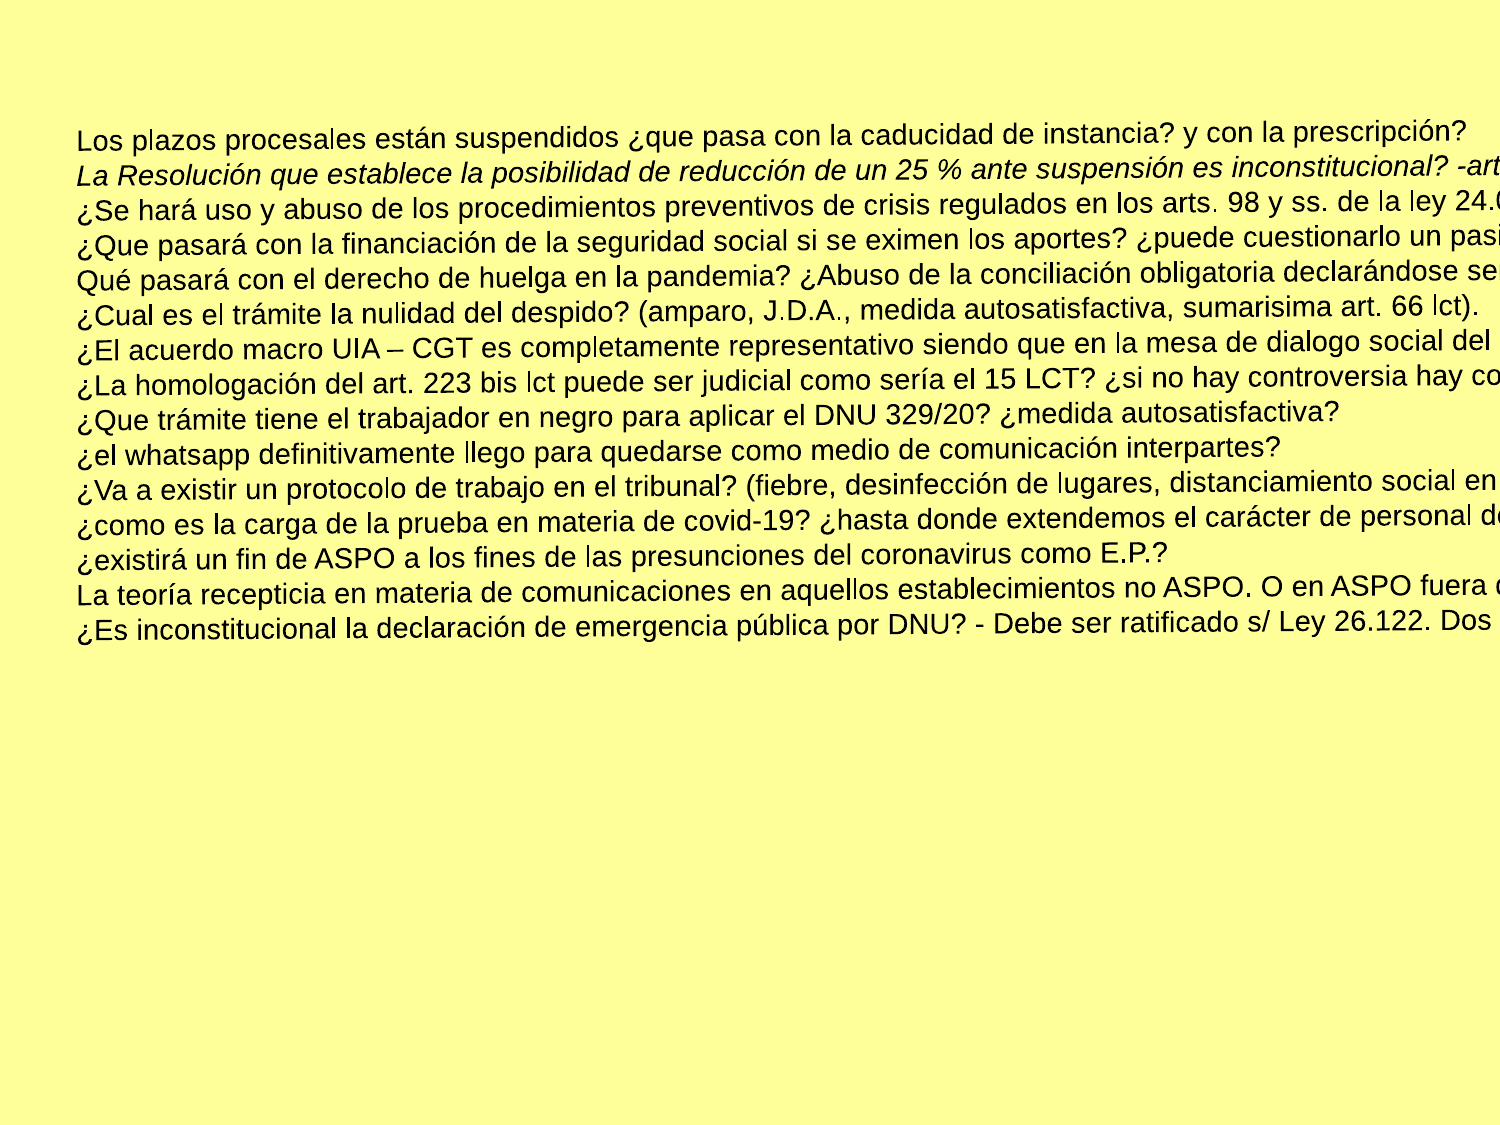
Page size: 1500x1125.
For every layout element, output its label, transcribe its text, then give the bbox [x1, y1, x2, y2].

text_box Los plazos procesales están suspendidos ¿que pasa con la caducidad de instancia? y con la prescripción? La Resolución que establece la posibilidad de reducción de un 25 % ante suspensión es inconstitucional? -art. 223 bis lct- ¿qué pasa con las asociaciones sindicales sin personería gremial? ¿hay nulidad? (Rossi – ATE 2). ¿Se hará uso y abuso de los procedimientos preventivos de crisis regulados en los arts. 98 y ss. de la ley 24.013? ¿habrá revisión judicial? – Conflicto de competencia. ¿Que pasará con la financiación de la seguridad social si se eximen los aportes? ¿puede cuestionarlo un pasivo? Qué pasará con el derecho de huelga en la pandemia? ¿Abuso de la conciliación obligatoria declarándose servicio esencial? ¿Cual es el trámite la nulidad del despido? (amparo, J.D.A., medida autosatisfactiva, sumarisima art. 66 lct). ¿El acuerdo macro UIA – CGT es completamente representativo siendo que en la mesa de dialogo social del SMVM intervienen otros actores? (CAME–Iglesia–Mesa enlace). ¿La homologación del art. 223 bis lct puede ser judicial como sería el 15 LCT? ¿si no hay controversia hay competencia? ¿Que trámite tiene el trabajador en negro para aplicar el DNU 329/20? ¿medida autosatisfactiva? ¿el whatsapp definitivamente llego para quedarse como medio de comunicación interpartes? ¿Va a existir un protocolo de trabajo en el tribunal? (fiebre, desinfección de lugares, distanciamiento social en audiencias). ¿como es la carga de la prueba en materia de covid-19? ¿hasta donde extendemos el carácter de personal de la salud para la presunción del dec. 367/20? ¿existirá un fin de ASPO a los fines de las presunciones del coronavirus como E.P.? La teoría recepticia en materia de comunicaciones en aquellos establecimientos no ASPO. O en ASPO fuera de la actividad? ¿Es inconstitucional la declaración de emergencia pública por DNU? - Debe ser ratificado s/ Ley 26.122. Dos antecedentes DNU 34/19 y 669/19. [25, 58, 1500, 689]
